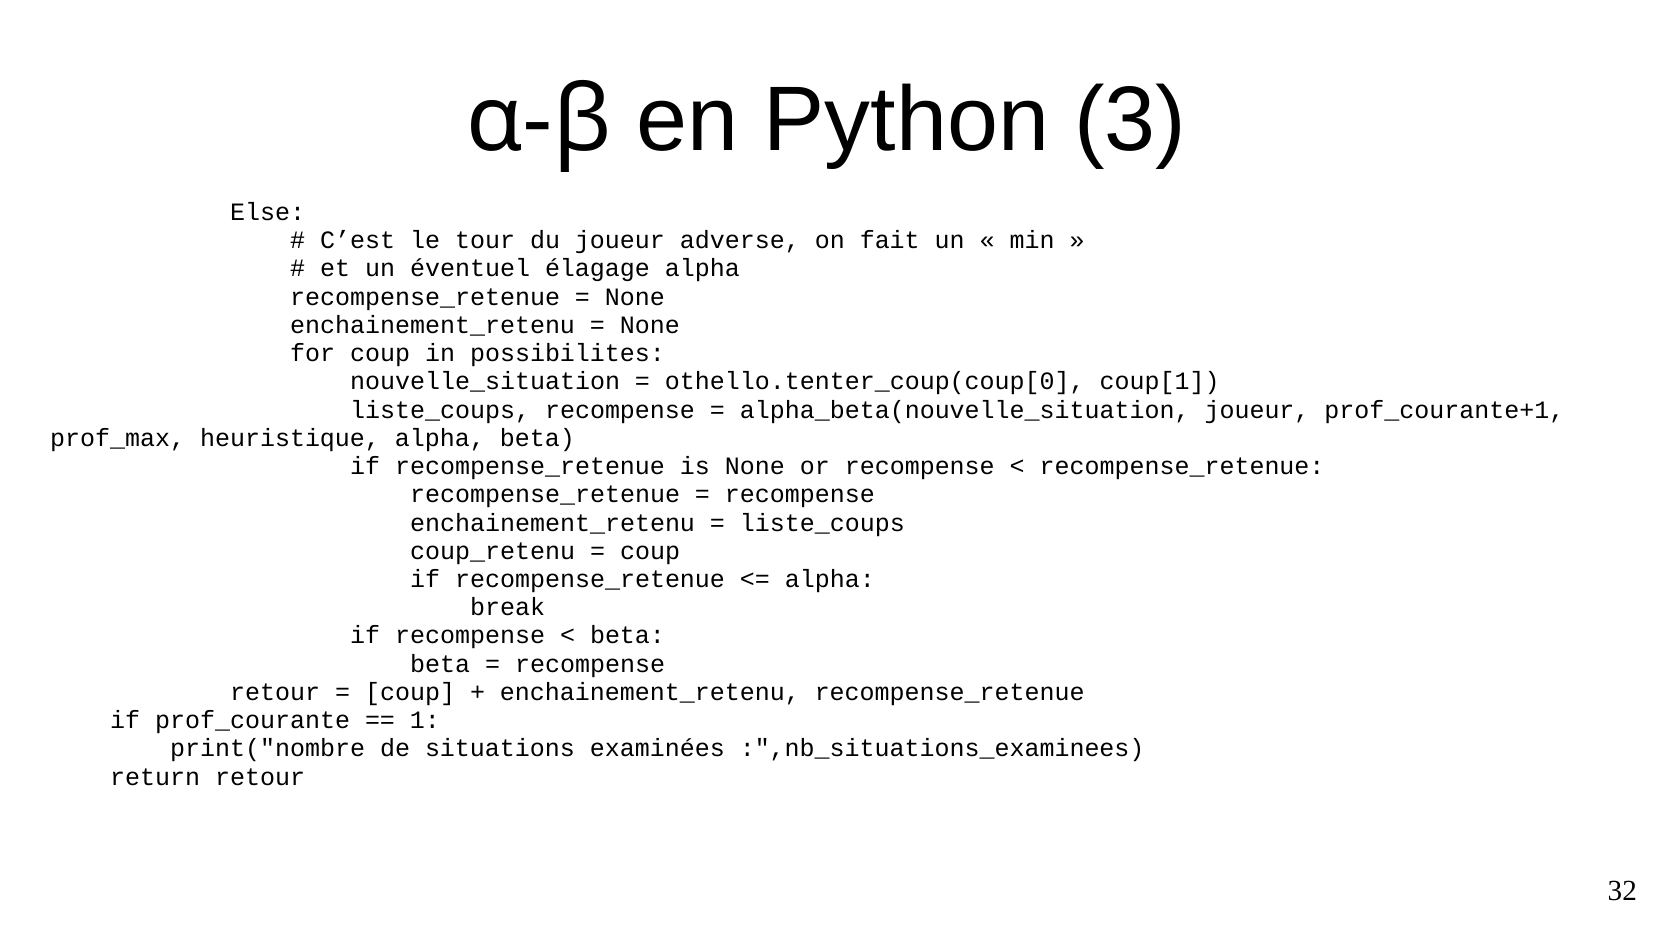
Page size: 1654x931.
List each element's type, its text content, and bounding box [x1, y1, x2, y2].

title α-β en Python (3) [82, 37, 1571, 192]
text_box Else: # C’est le tour du joueur adverse, on fait un « min » # et un éventuel élagage alpha recompense_retenue = None enchainement_retenu = None for coup in possibilites: nouvelle_situation = othello.tenter_coup(coup[0], coup[1]) liste_coups, recompense = alpha_beta(nouvelle_situation, joueur, prof_courante+1, prof_max, heuristique, alpha, beta) if recompense_retenue is None or recompense < recompense_retenue: recompense_retenue = recompense enchainement_retenu = liste_coups coup_retenu = coup if recompense_retenue <= alpha: break if recompense < beta: beta = recompense retour = [coup] + enchainement_retenu, recompense_retenue if prof_courante == 1: print("nombre de situations examinées :",nb_situations_examinees) return retour [35, 192, 1595, 875]
